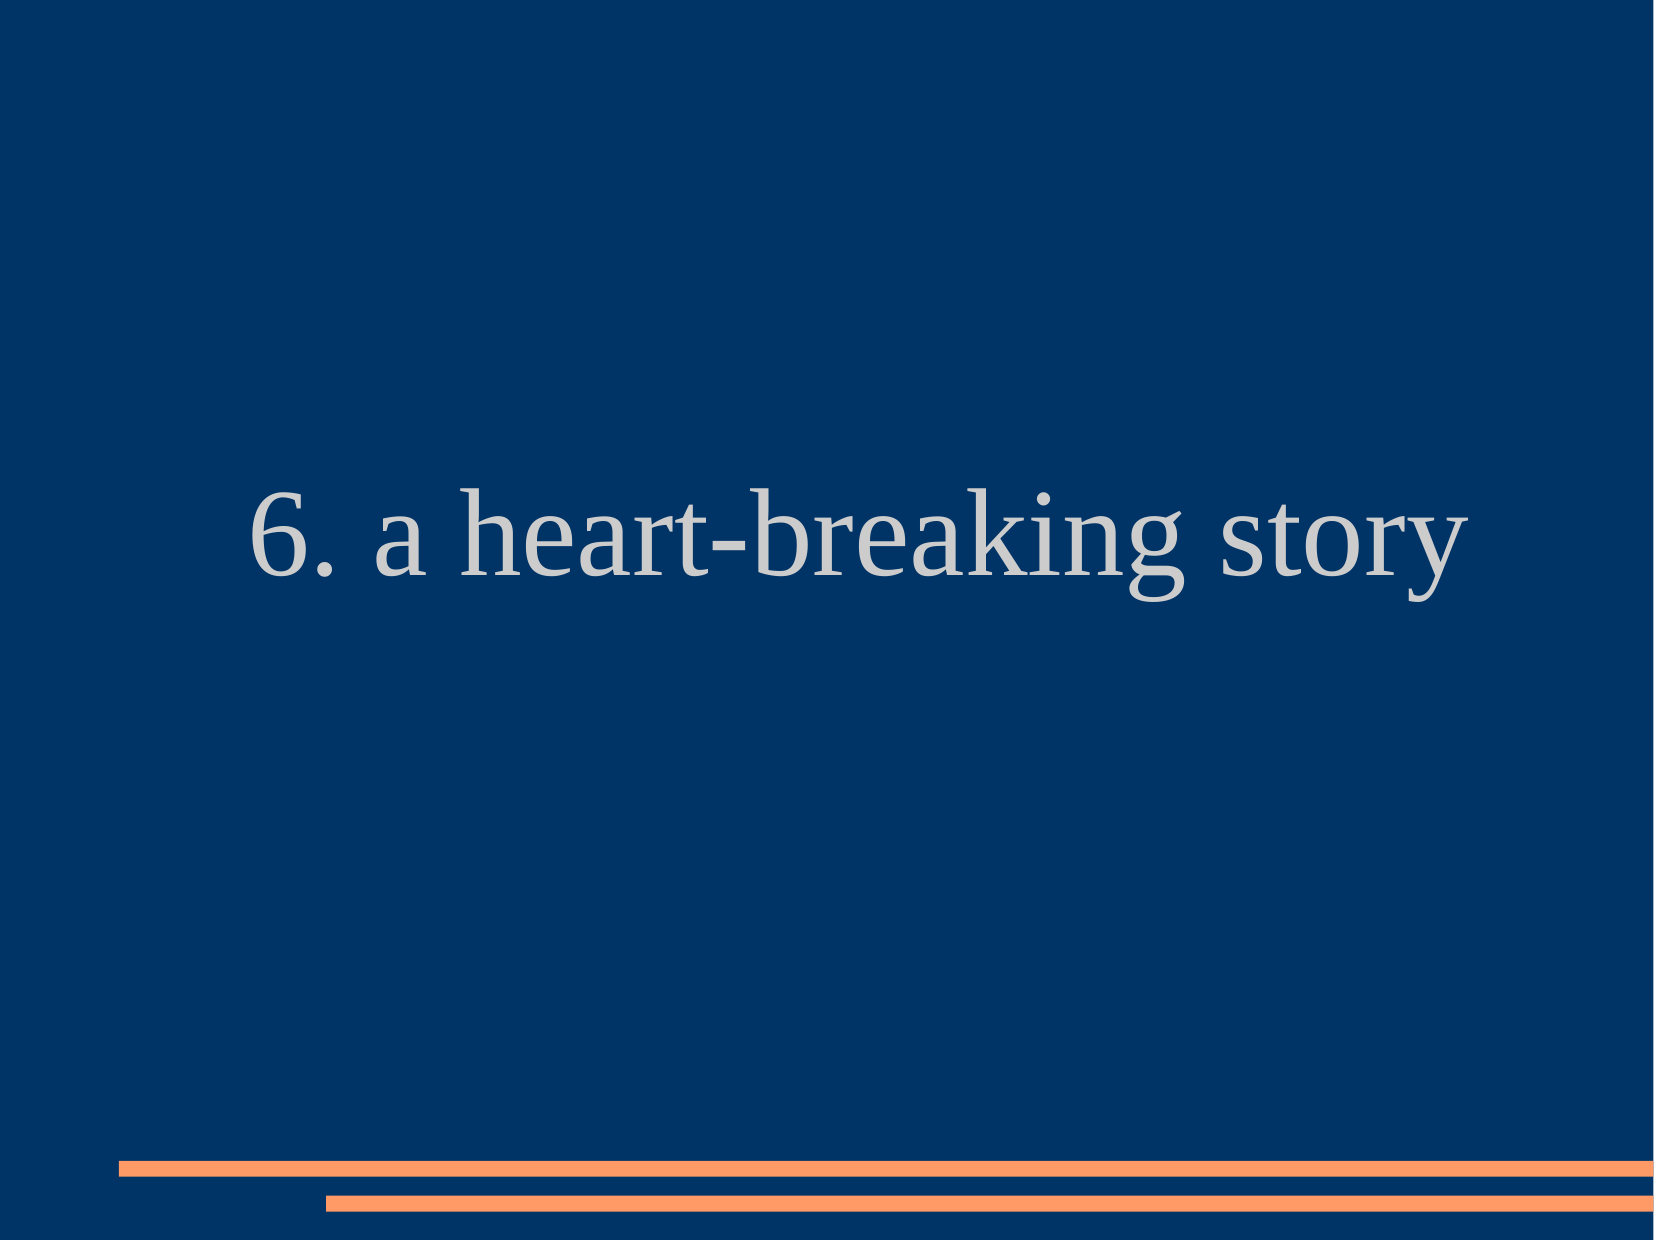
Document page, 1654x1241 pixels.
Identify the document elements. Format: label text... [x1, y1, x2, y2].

subtitle 6. a heart-breaking story [121, 187, 1561, 1241]
